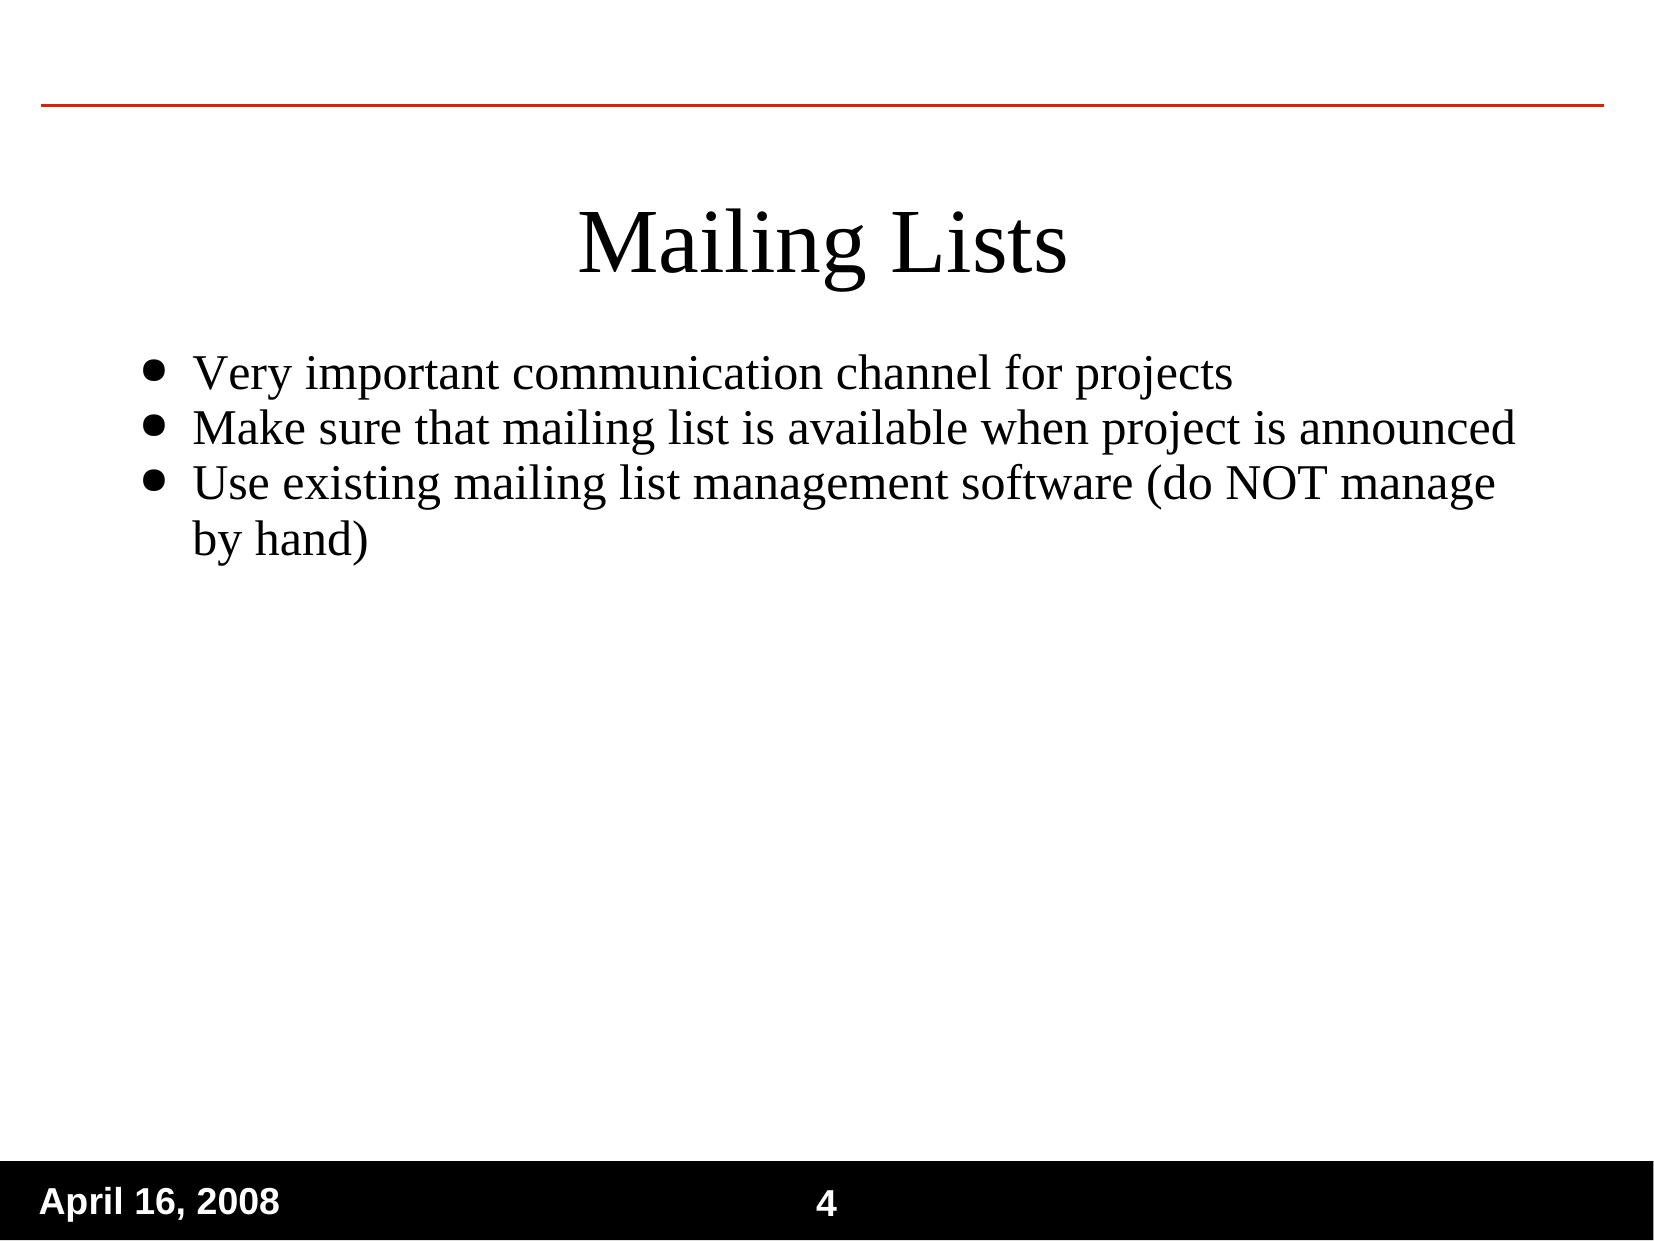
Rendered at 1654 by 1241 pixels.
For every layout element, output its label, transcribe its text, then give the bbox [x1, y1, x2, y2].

list Very important communication channel for projects Make sure that mailing list is available when project is announced Use existing mailing list management software (do NOT manage by hand) [121, 344, 1534, 1127]
title Mailing Lists [117, 137, 1530, 346]
